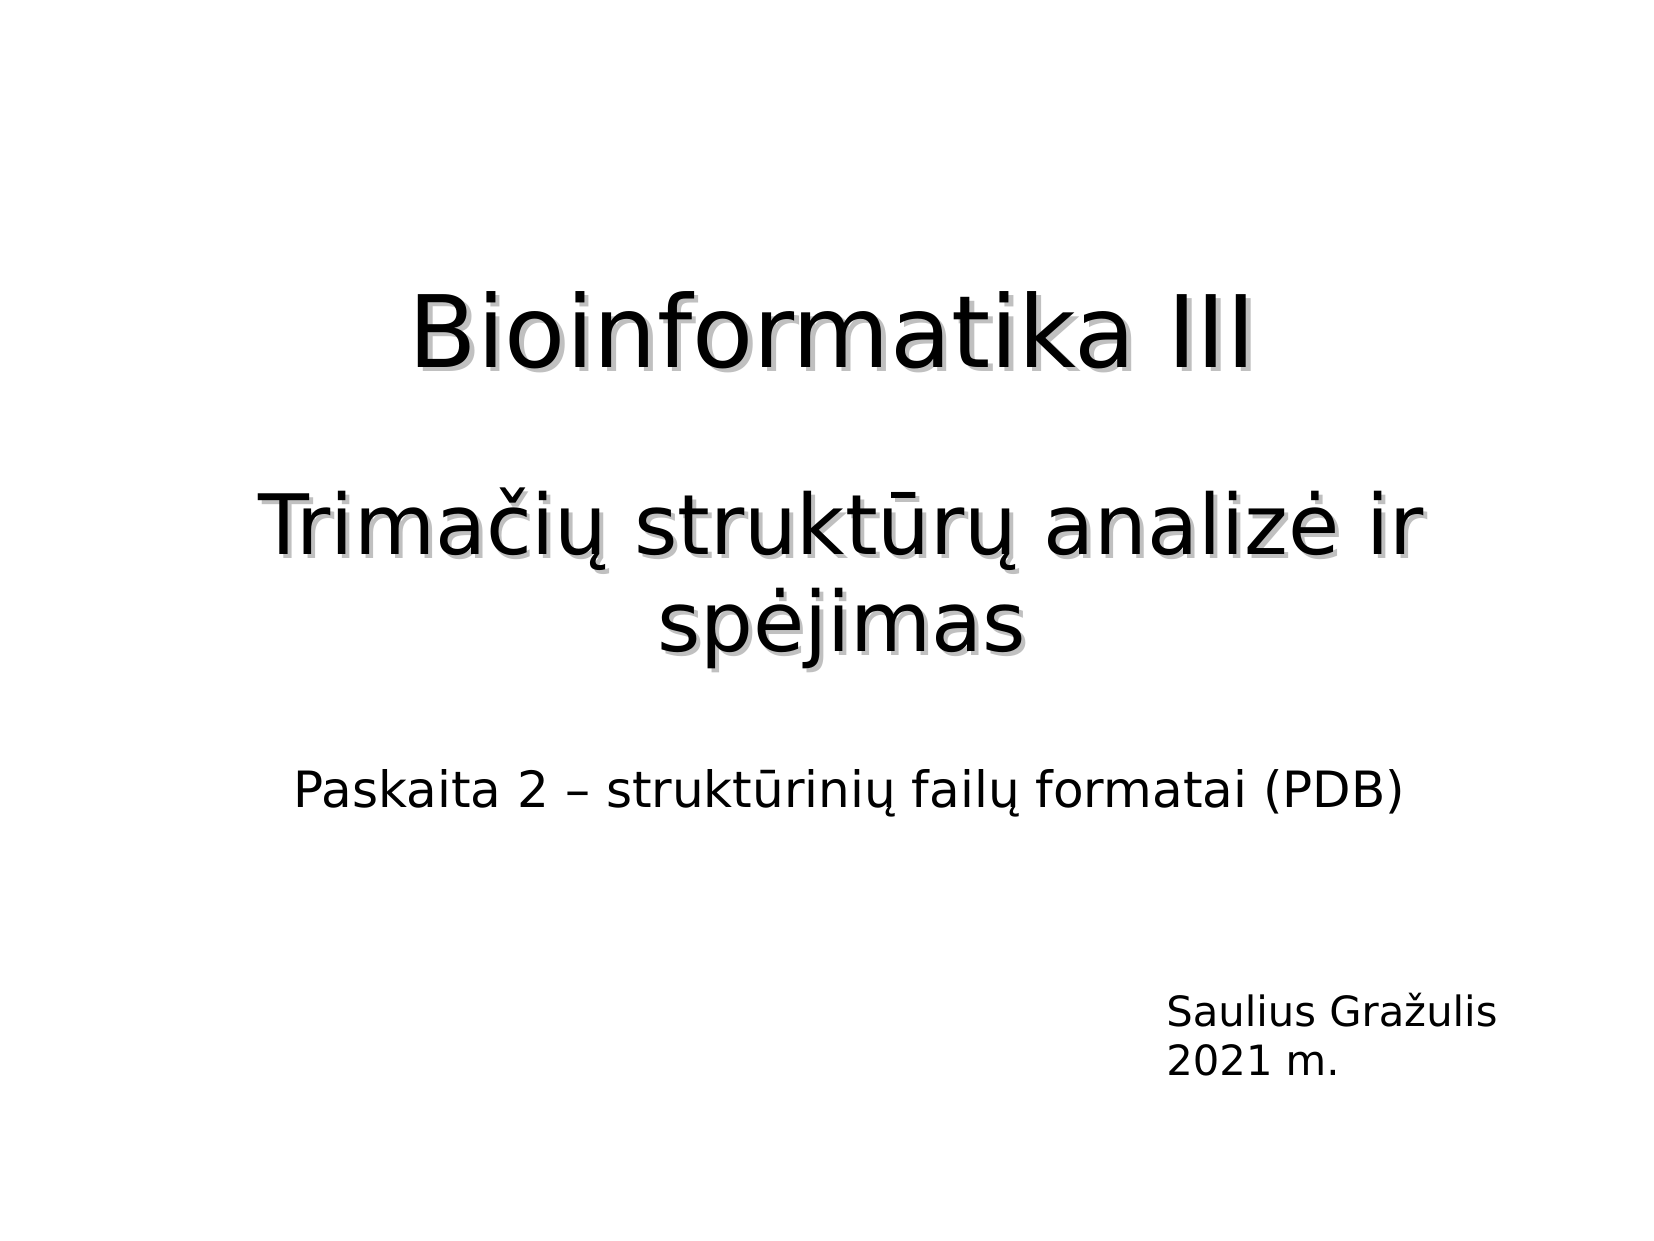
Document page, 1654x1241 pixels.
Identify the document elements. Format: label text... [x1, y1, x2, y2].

text_box Saulius Gražulis 2021 m. [1151, 980, 1566, 1093]
text_box Paskaita 2 – struktūrinių failų formatai (PDB) [279, 753, 1426, 827]
text_box Trimačių struktūrų analizė ir spėjimas [206, 470, 1477, 680]
title Bioinformatika III [88, 236, 1577, 429]
